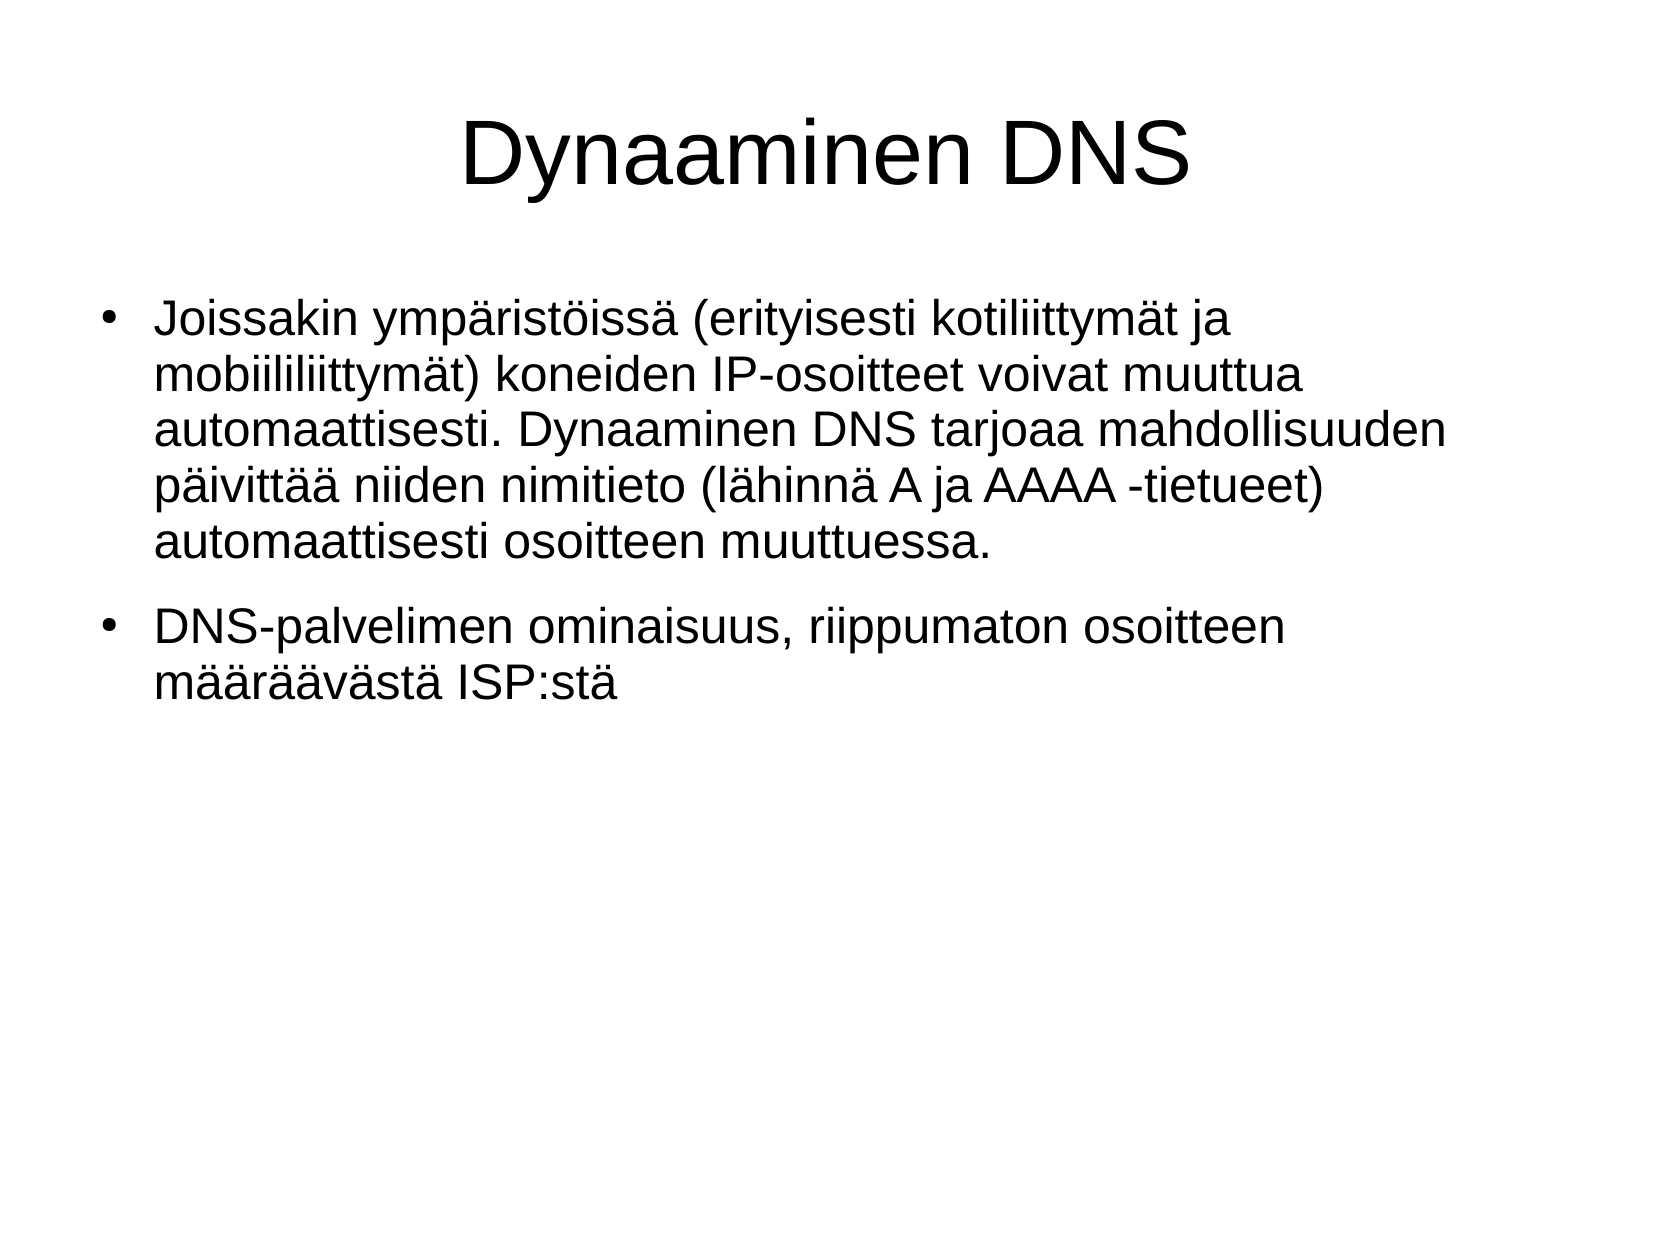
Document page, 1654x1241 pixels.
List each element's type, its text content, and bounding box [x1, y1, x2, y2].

title Dynaaminen DNS [82, 49, 1571, 257]
list Joissakin ympäristöissä (erityisesti kotiliittymät ja mobiililiittymät) koneiden IP-osoitteet voivat muuttua automaattisesti. Dynaaminen DNS tarjoaa mahdollisuuden päivittää niiden nimitieto (lähinnä A ja AAAA -tietueet) automaattisesti osoitteen muuttuessa. DNS-palvelimen ominaisuus, riippumaton osoitteen määräävästä ISP:stä [82, 290, 1571, 1010]
